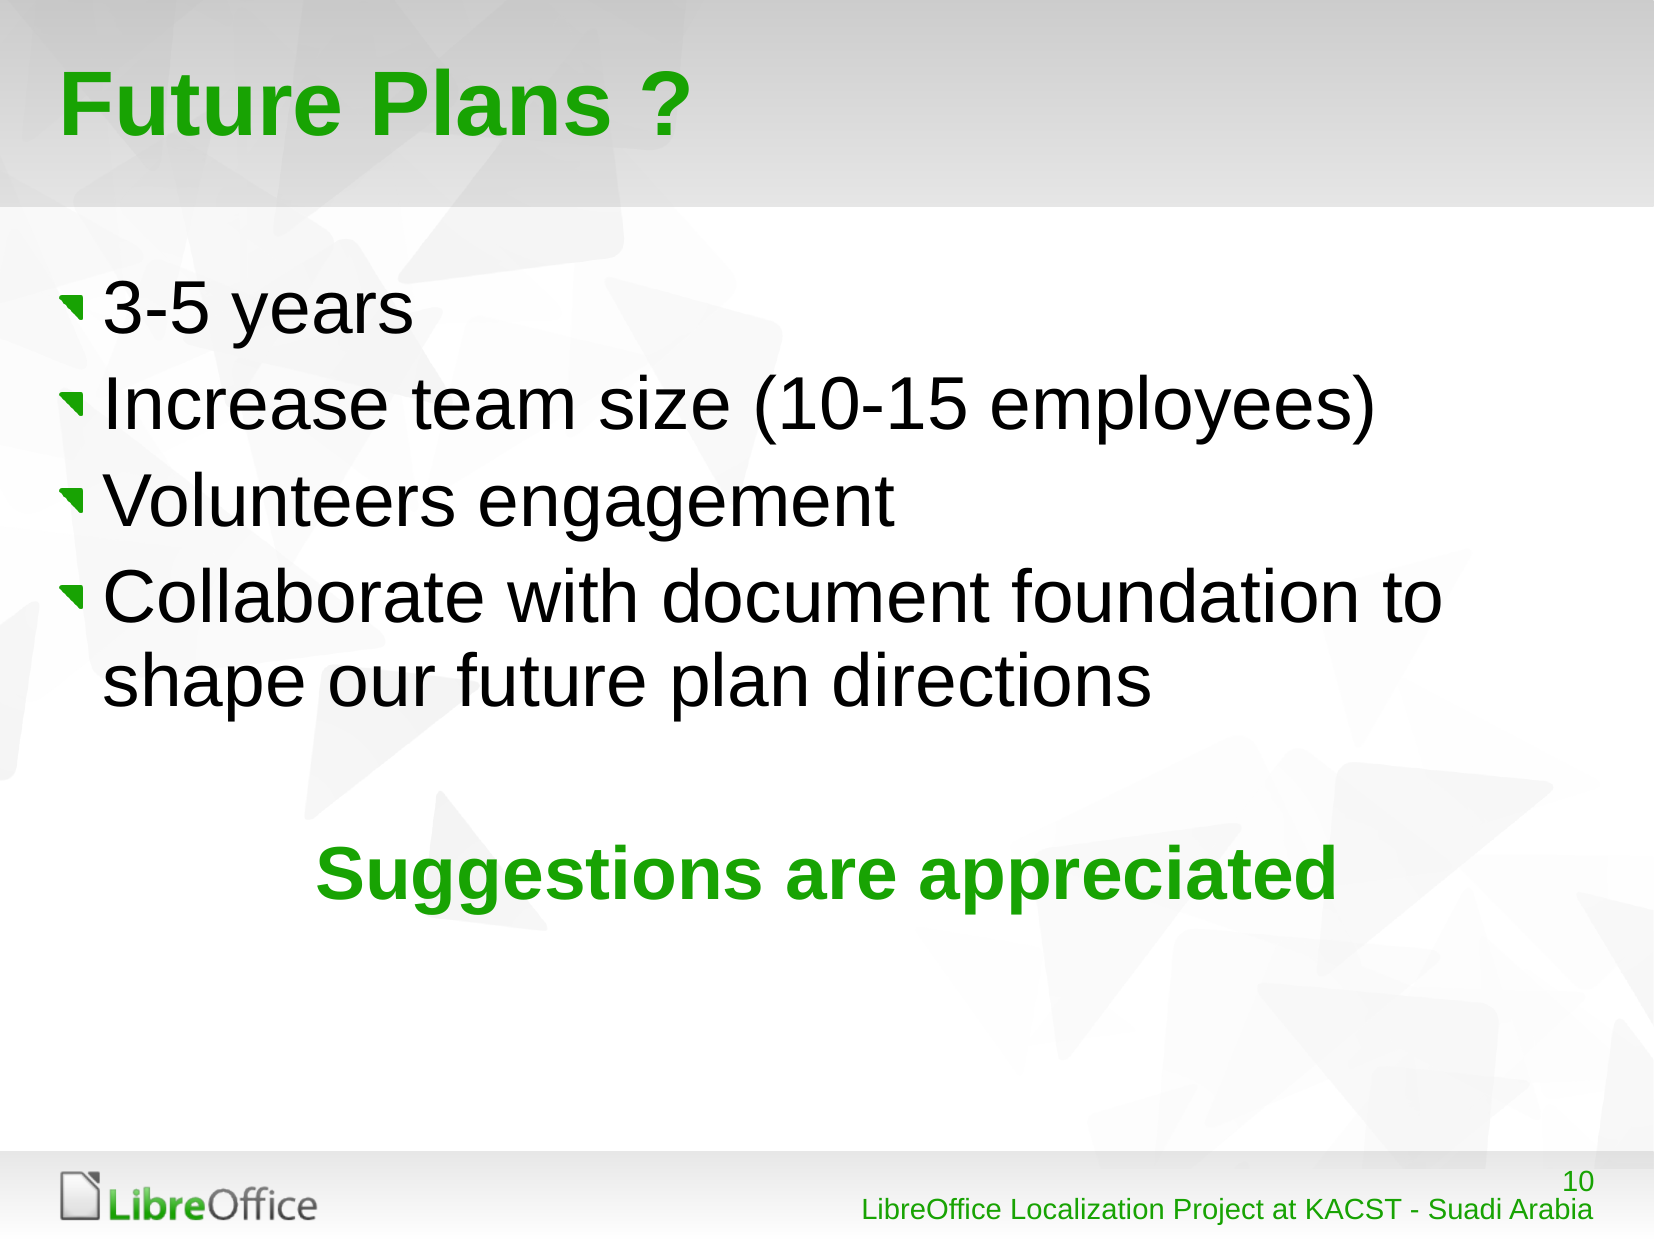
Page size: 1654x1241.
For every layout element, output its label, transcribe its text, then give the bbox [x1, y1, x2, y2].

picture [915, 548, 1654, 1169]
picture [41, 1152, 337, 1240]
picture [0, 0, 783, 931]
list 3-5 years Increase team size (10-15 employees) Volunteers engagement Collaborate with document foundation to shape our future plan directions Suggestions are appreciated [59, 265, 1595, 986]
title Future Plans ? [59, 29, 1595, 178]
